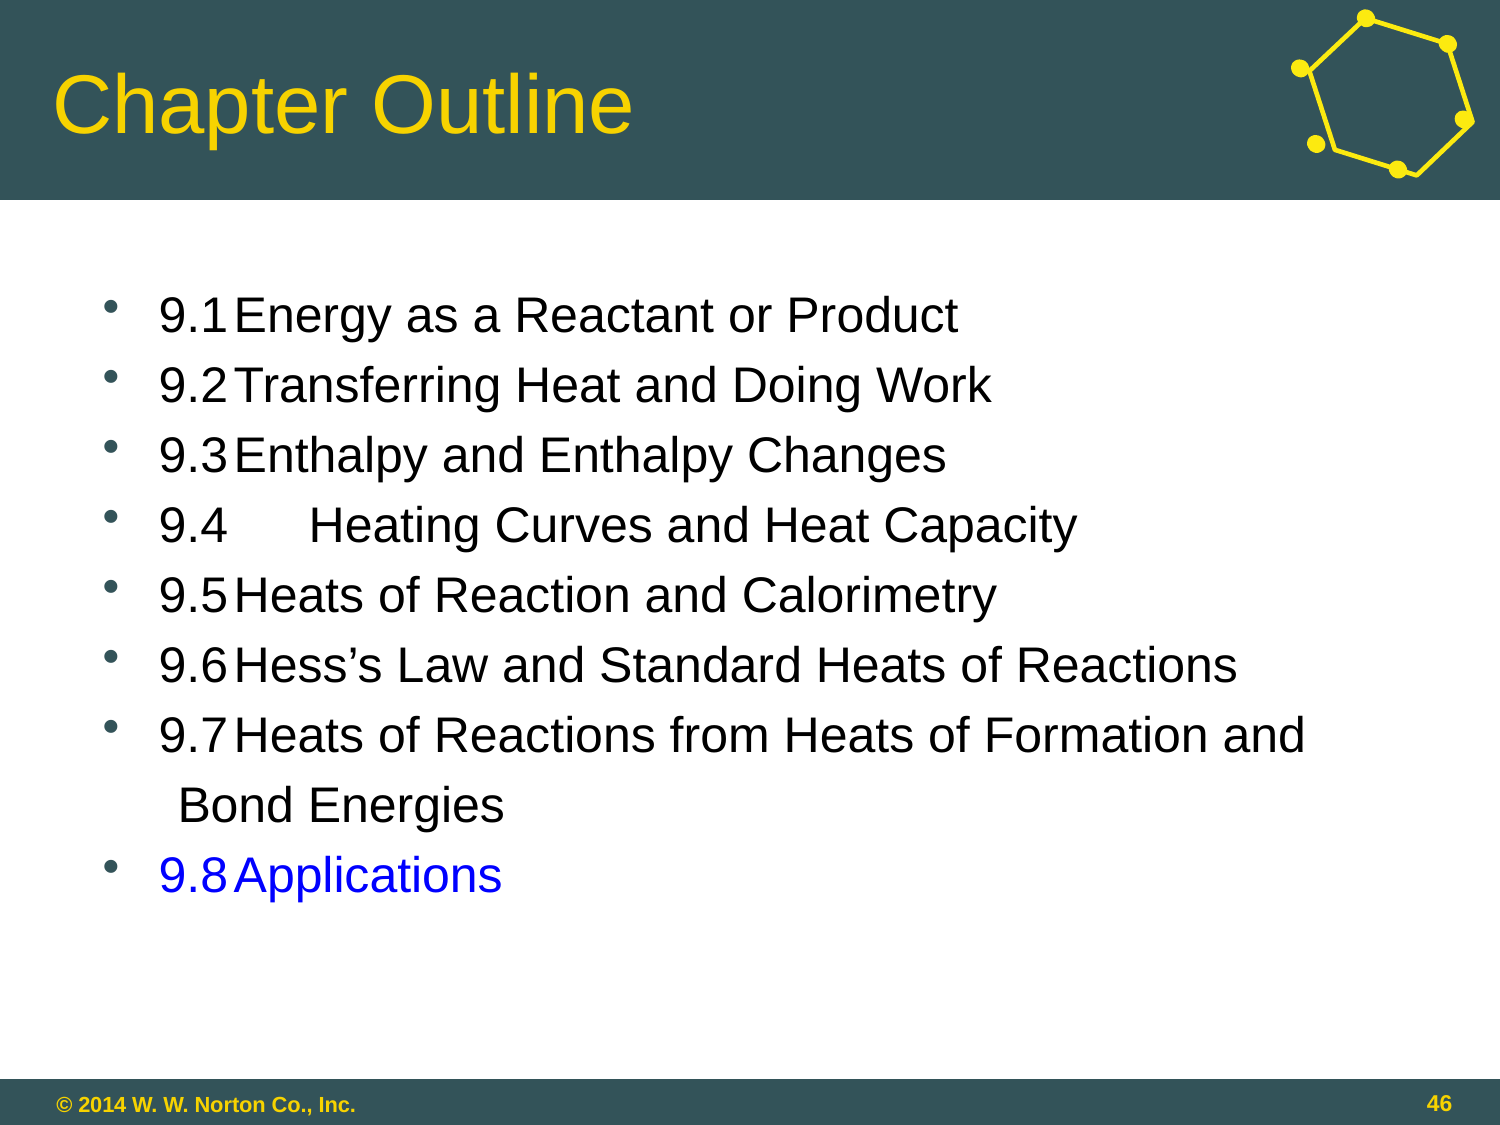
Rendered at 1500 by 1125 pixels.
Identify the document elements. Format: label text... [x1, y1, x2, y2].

title Chapter Outline [37, 12, 1118, 188]
slide_number <number> [1408, 1085, 1468, 1120]
list 9.1 Energy as a Reactant or Product 9.2 Transferring Heat and Doing Work 9.3 Enthalpy and Enthalpy Changes 9.4 Heating Curves and Heat Capacity 9.5 Heats of Reaction and Calorimetry 9.6 Hess’s Law and Standard Heats of Reactions 9.7 Heats of Reactions from Heats of Formation and Bond Energies 9.8 Applications [87, 275, 1363, 1000]
